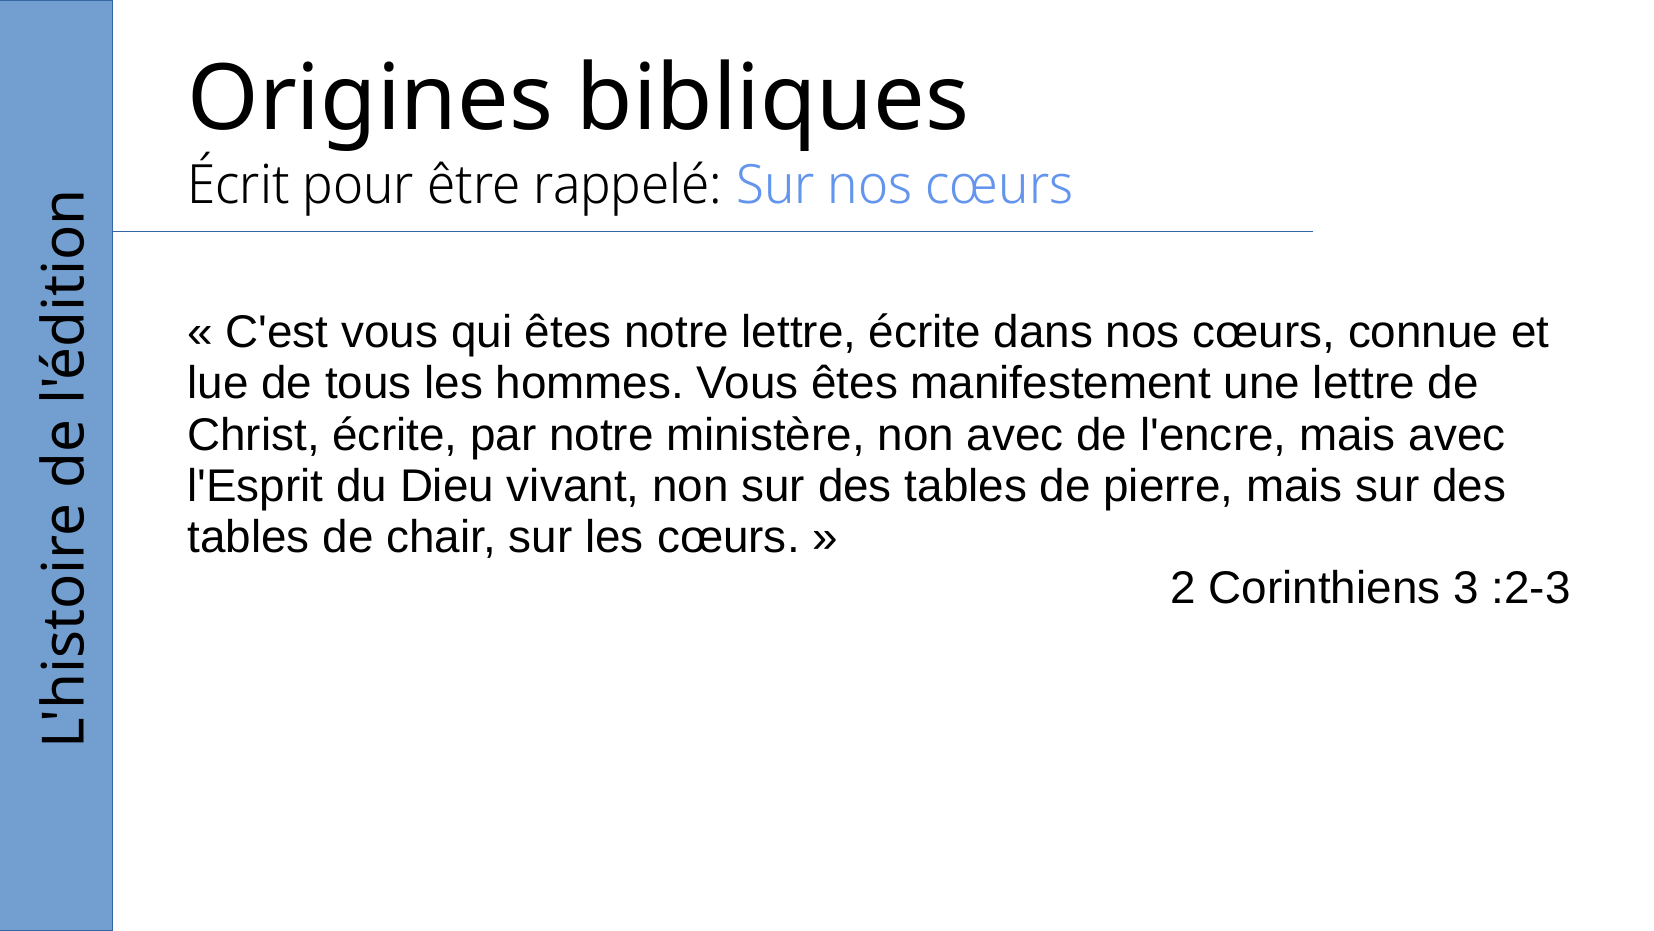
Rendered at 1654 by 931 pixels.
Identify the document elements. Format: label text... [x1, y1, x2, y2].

subtitle « C'est vous qui êtes notre lettre, écrite dans nos cœurs, connue et lue de tous les hommes. Vous êtes manifestement une lettre de Christ, écrite, par notre ministère, non avec de l'encre, mais avec l'Esprit du Dieu vivant, non sur des tables de pierre, mais sur des tables de chair, sur les cœurs. » 2 Corinthiens 3 :2-3 [187, 306, 1571, 846]
title Écrit pour être rappelé: Sur nos cœurs [187, 125, 1571, 239]
text_box L'histoire de l'édition [13, 37, 105, 901]
text_box [0, 0, 113, 931]
title Origines bibliques [187, 33, 1571, 125]
